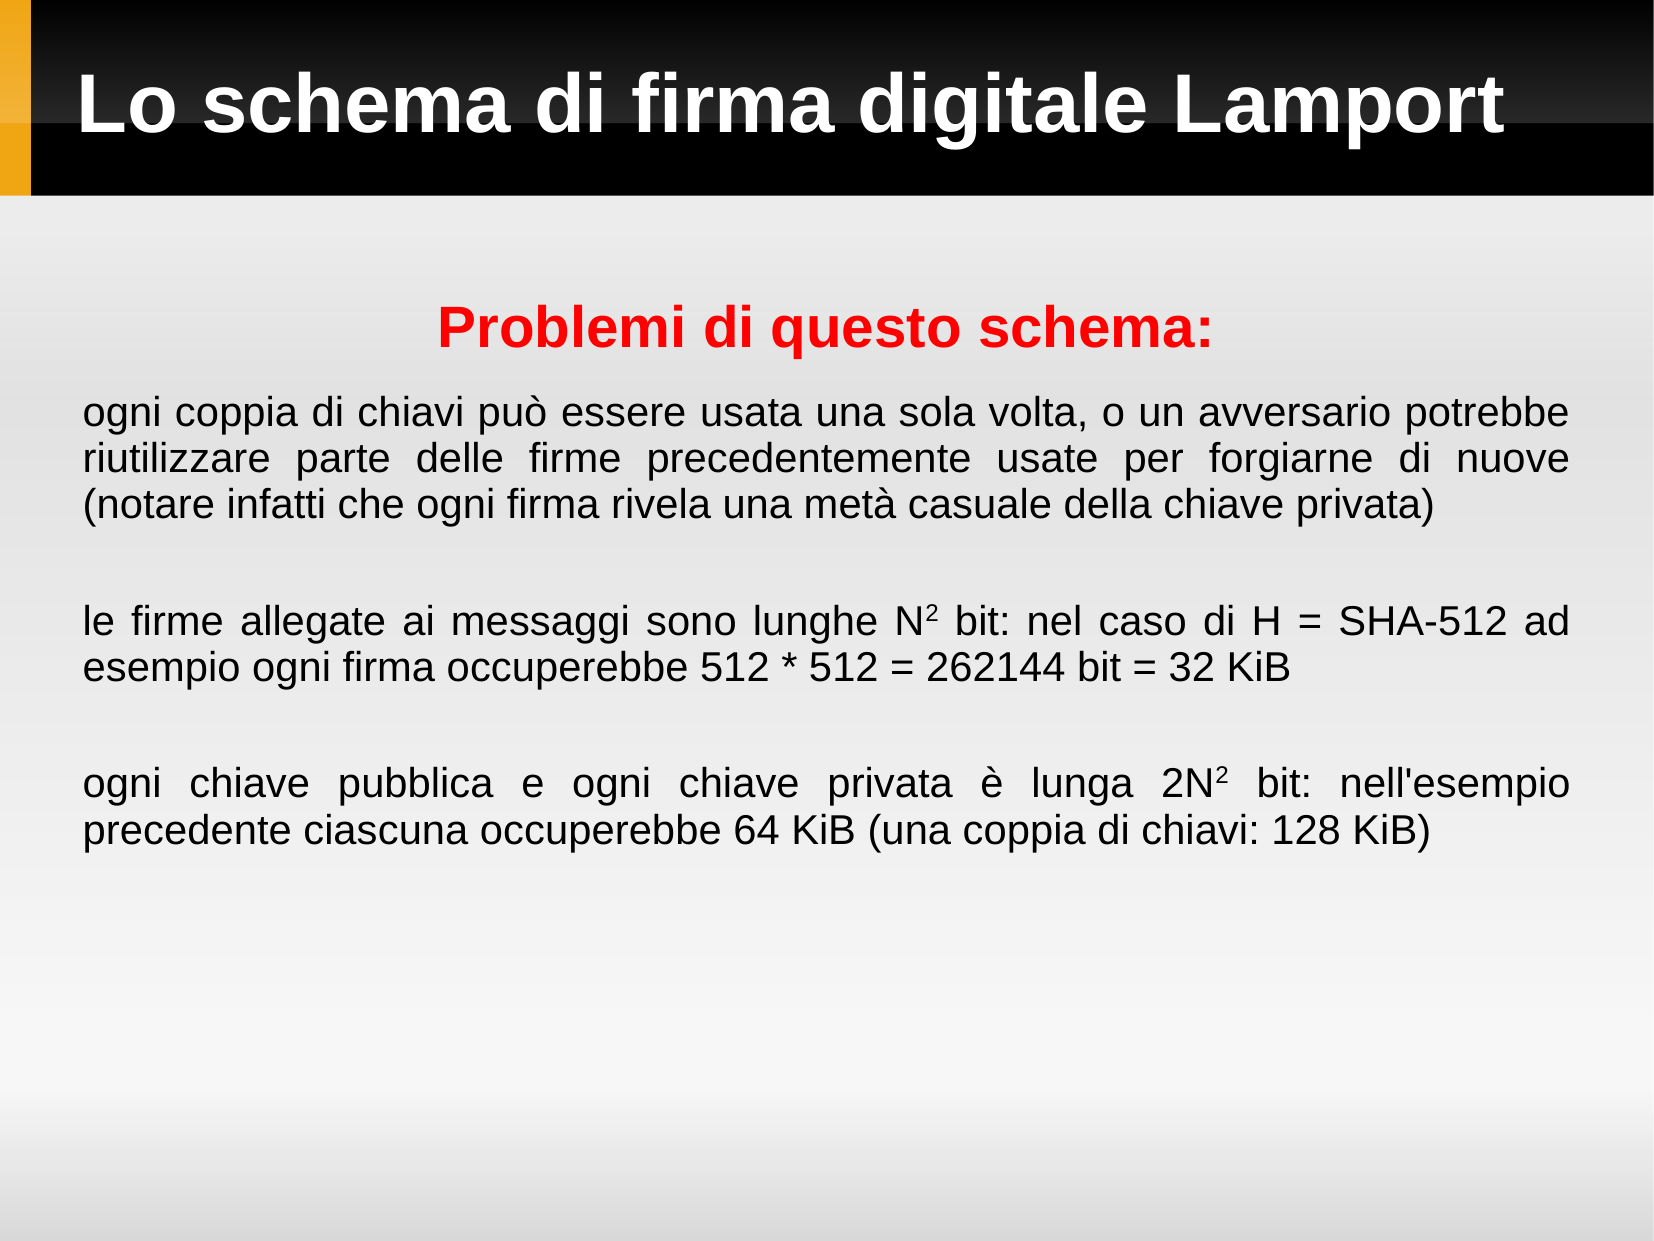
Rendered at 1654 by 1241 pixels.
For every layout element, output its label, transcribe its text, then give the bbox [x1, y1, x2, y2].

title Lo schema di firma digitale Lamport [76, 7, 1565, 200]
picture [0, 0, 1654, 1241]
subtitle Problemi di questo schema: ogni coppia di chiavi può essere usata una sola volta, o un avversario potrebbe riutilizzare parte delle firme precedentemente usate per forgiarne di nuove (notare infatti che ogni firma rivela una metà casuale della chiave privata) le firme allegate ai messaggi sono lunghe N2 bit: nel caso di H = SHA-512 ad esempio ogni firma occuperebbe 512 * 512 = 262144 bit = 32 KiB ogni chiave pubblica e ogni chiave privata è lunga 2N2 bit: nell'esempio precedente ciascuna occuperebbe 64 KiB (una coppia di chiavi: 128 KiB) [82, 295, 1571, 1102]
